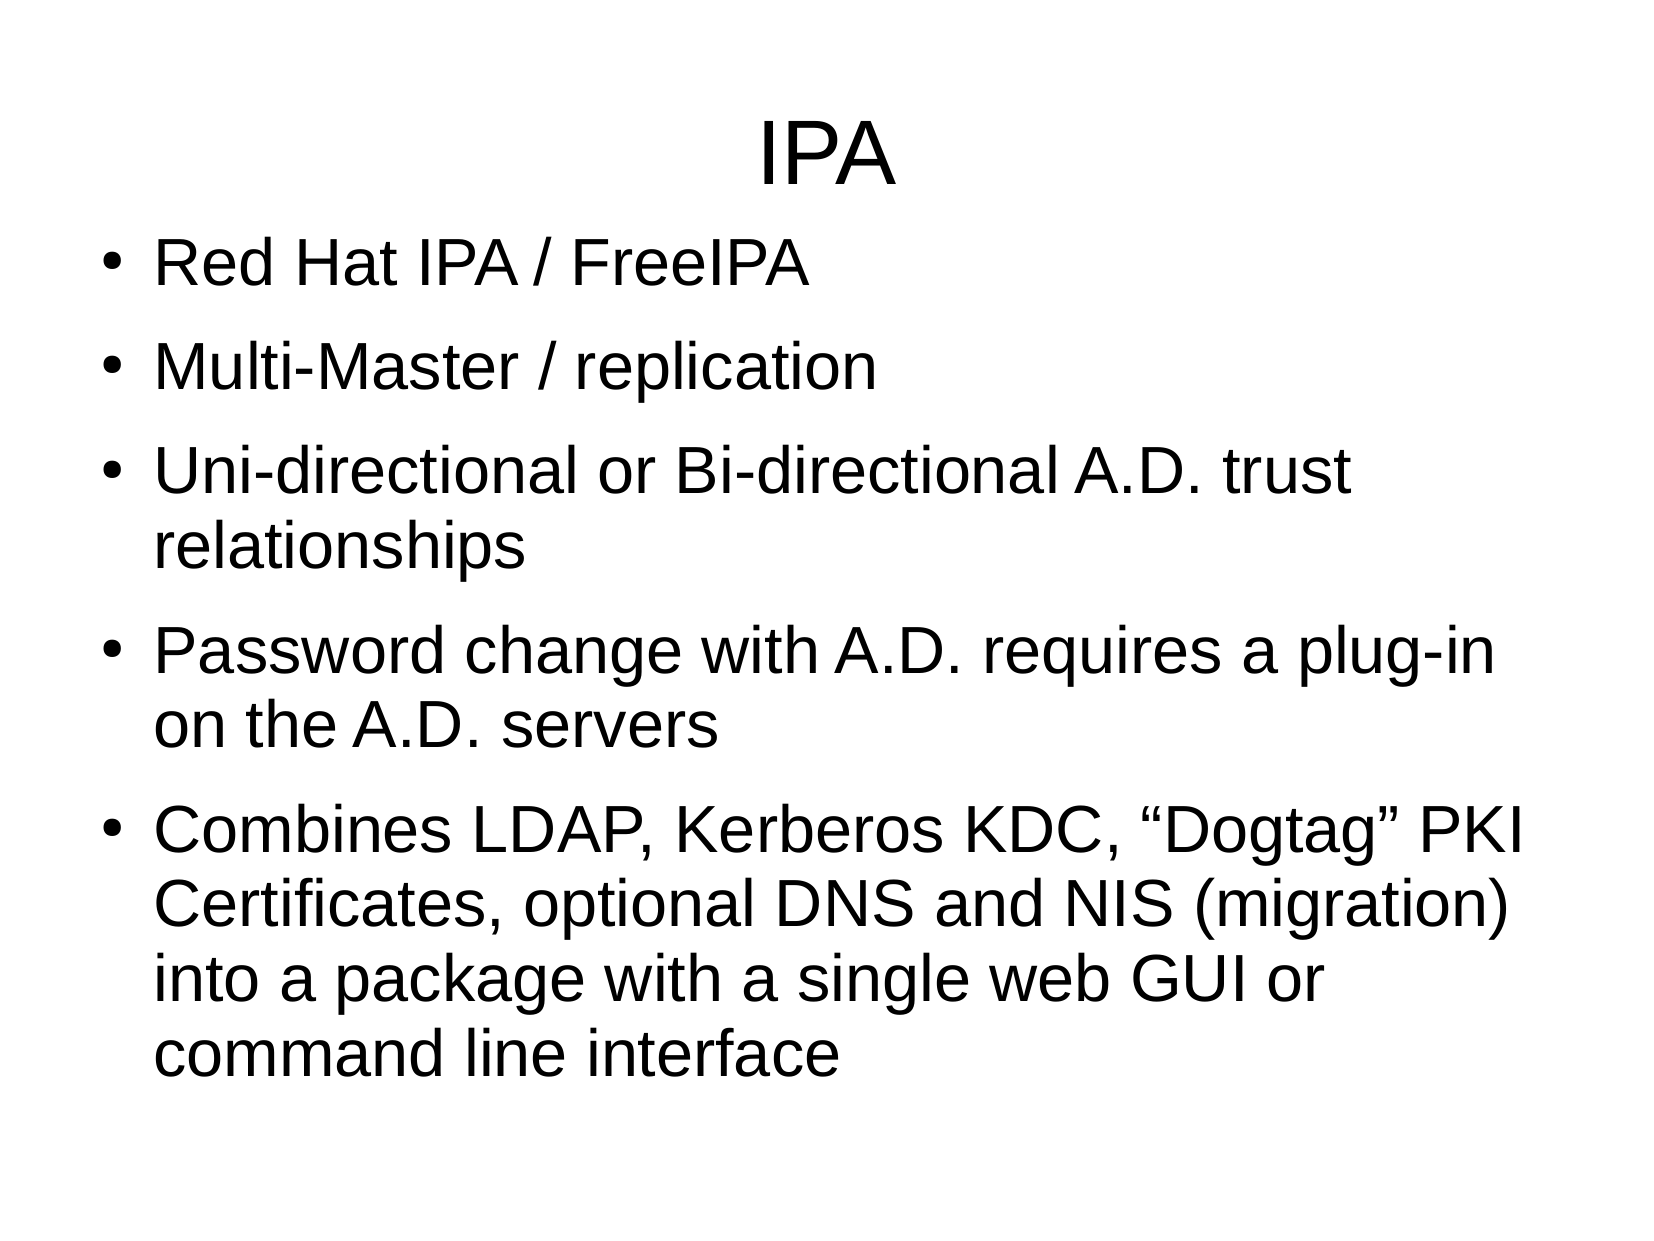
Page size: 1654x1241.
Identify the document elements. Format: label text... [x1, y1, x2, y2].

list Red Hat IPA / FreeIPA Multi-Master / replication Uni-directional or Bi-directional A.D. trust relationships Password change with A.D. requires a plug-in on the A.D. servers Combines LDAP, Kerberos KDC, “Dogtag” PKI Certificates, optional DNS and NIS (migration) into a package with a single web GUI or command line interface [82, 225, 1571, 1096]
title IPA [82, 49, 1571, 225]
